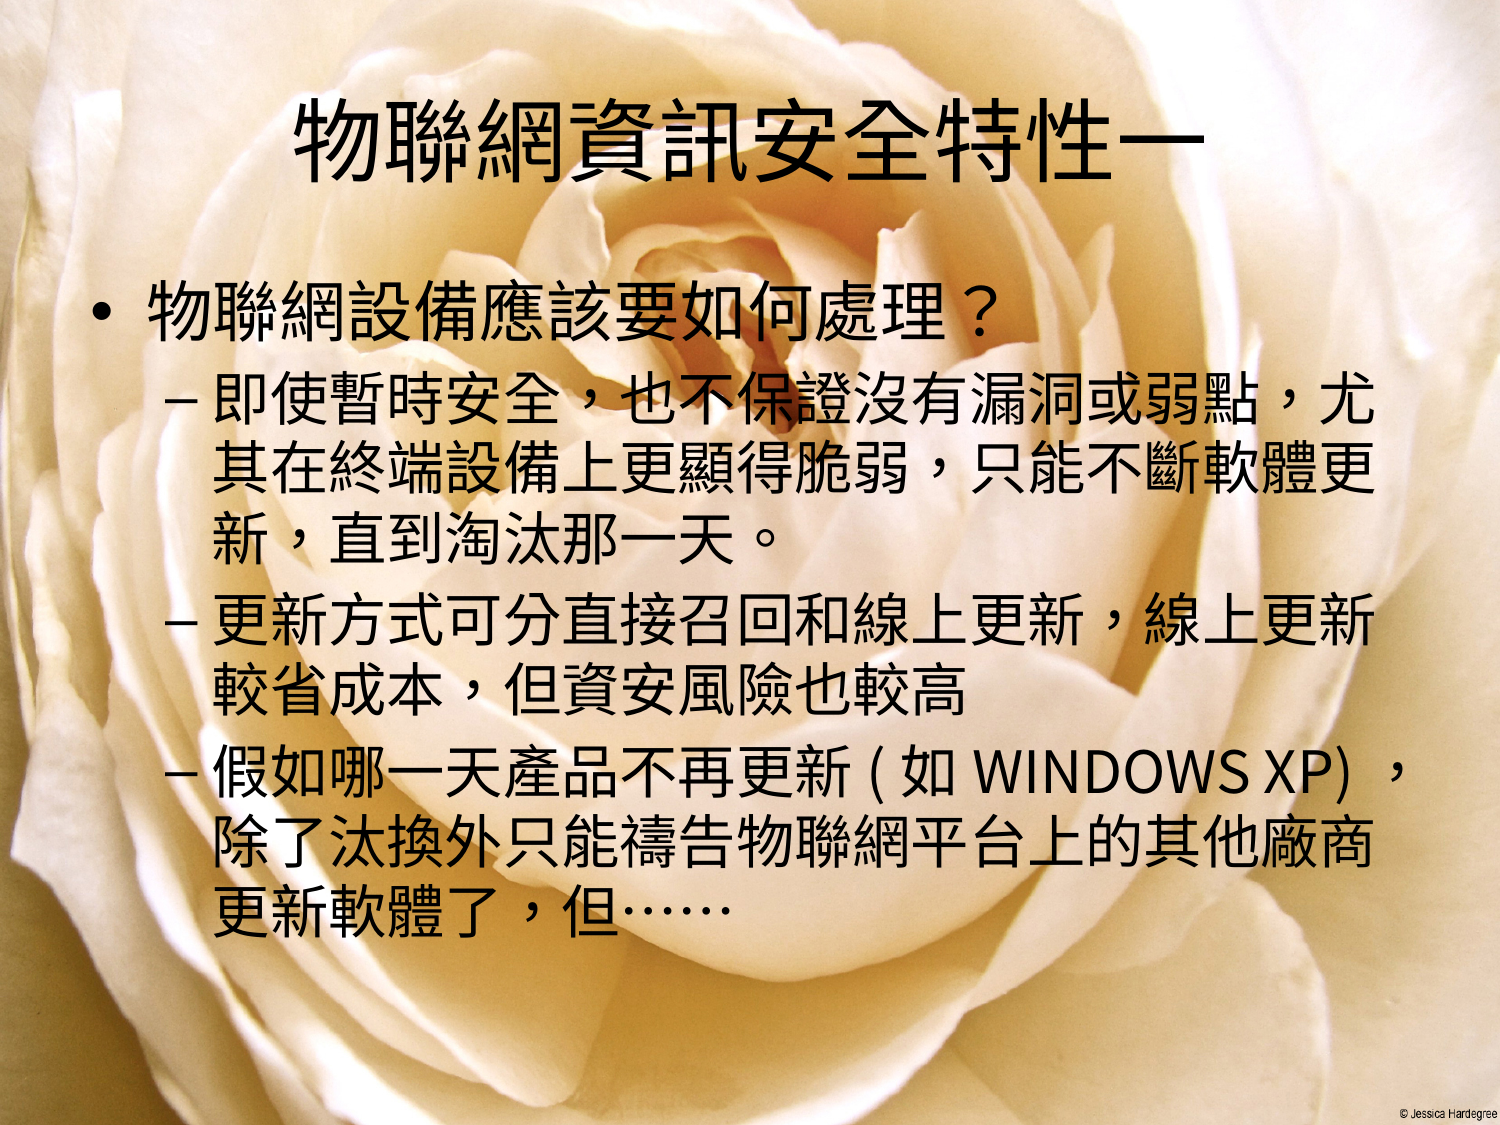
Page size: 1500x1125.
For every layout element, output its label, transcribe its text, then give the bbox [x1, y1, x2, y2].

list 物聯網設備應該要如何處理？ 即使暫時安全，也不保證沒有漏洞或弱點，尤其在終端設備上更顯得脆弱，只能不斷軟體更新，直到淘汰那一天。 更新方式可分直接召回和線上更新，線上更新較省成本，但資安風險也較高 假如哪一天產品不再更新(如WINDOWS XP)，除了汰換外只能禱告物聯網平台上的其他廠商更新軟體了，但…… [75, 262, 1425, 1005]
title 物聯網資訊安全特性一 [75, 45, 1425, 233]
picture [0, 0, 1500, 1125]
